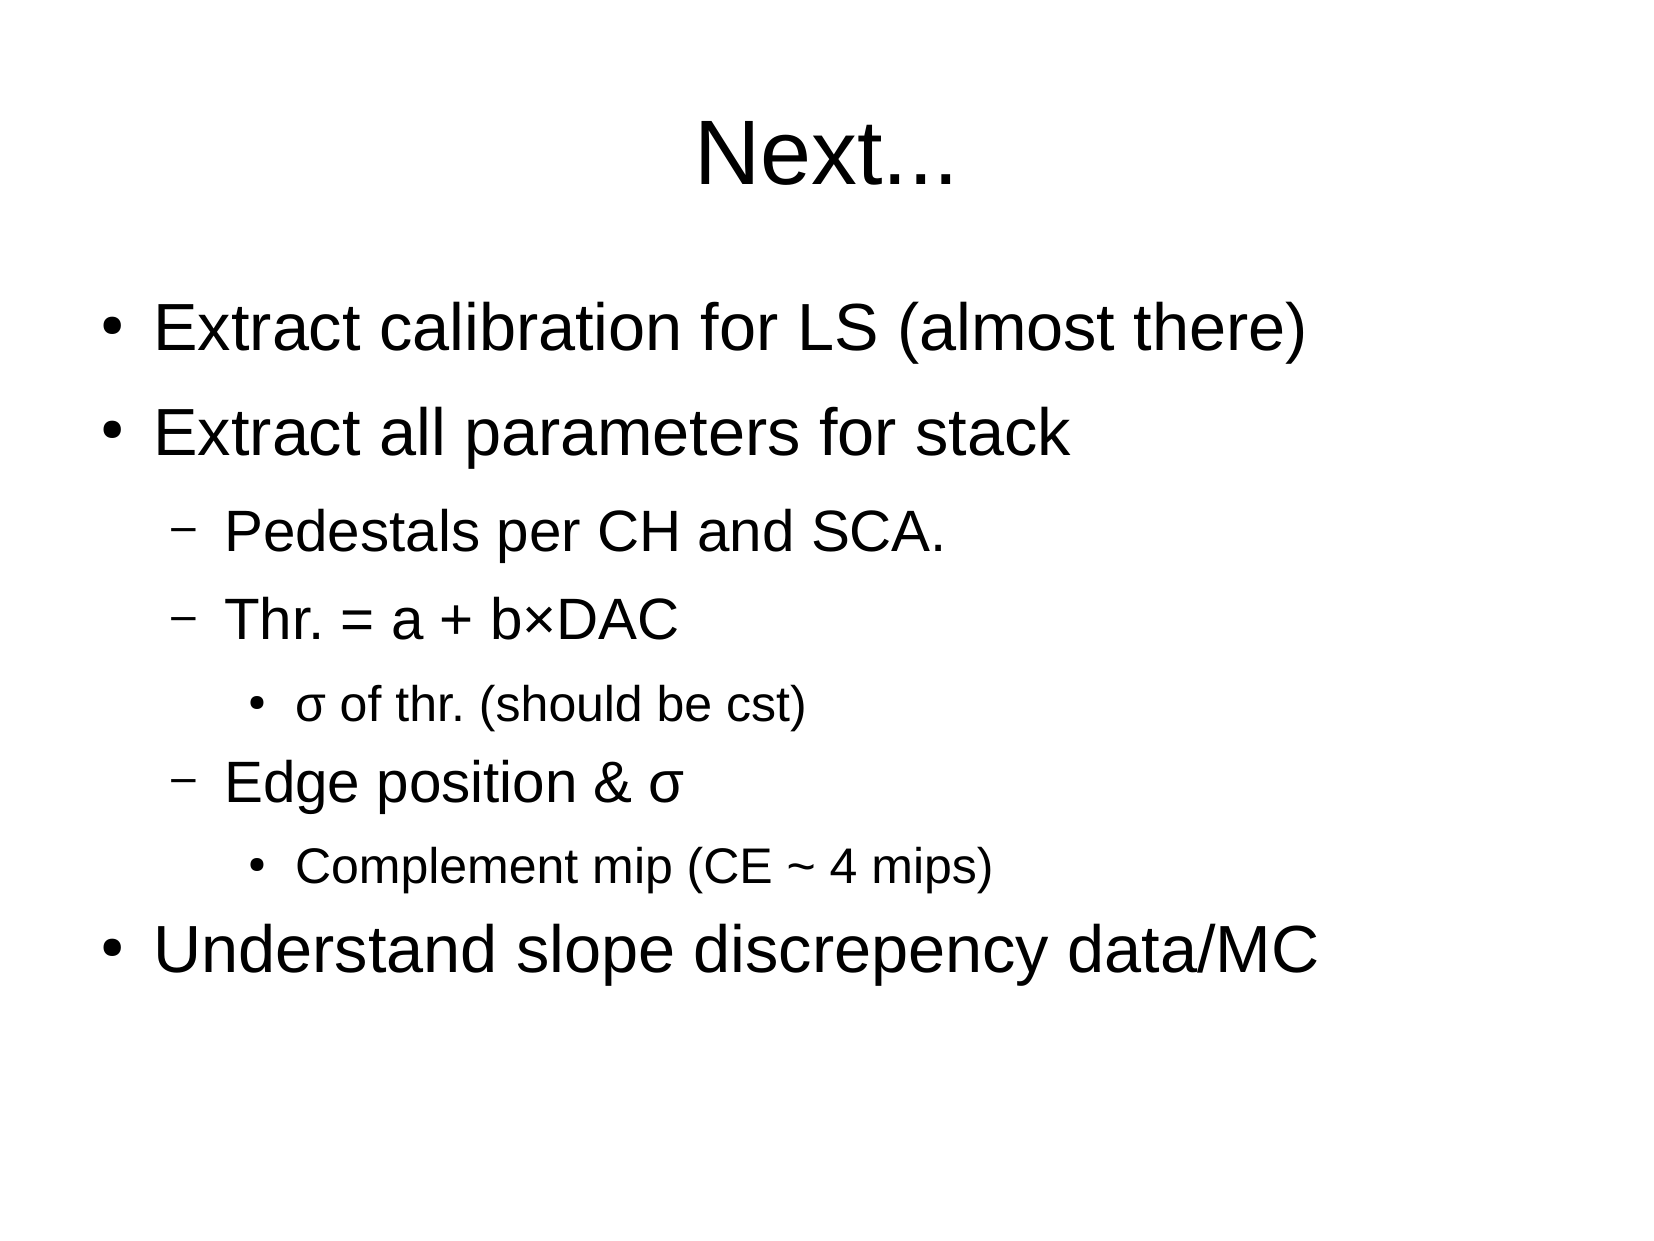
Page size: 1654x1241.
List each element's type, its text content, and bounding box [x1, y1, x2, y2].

title Next... [82, 49, 1571, 257]
list Extract calibration for LS (almost there) Extract all parameters for stack Pedestals per CH and SCA. Thr. = a + b×DAC σ of thr. (should be cst) Edge position & σ Complement mip (CE ~ 4 mips) Understand slope discrepency data/MC [82, 290, 1571, 1010]
